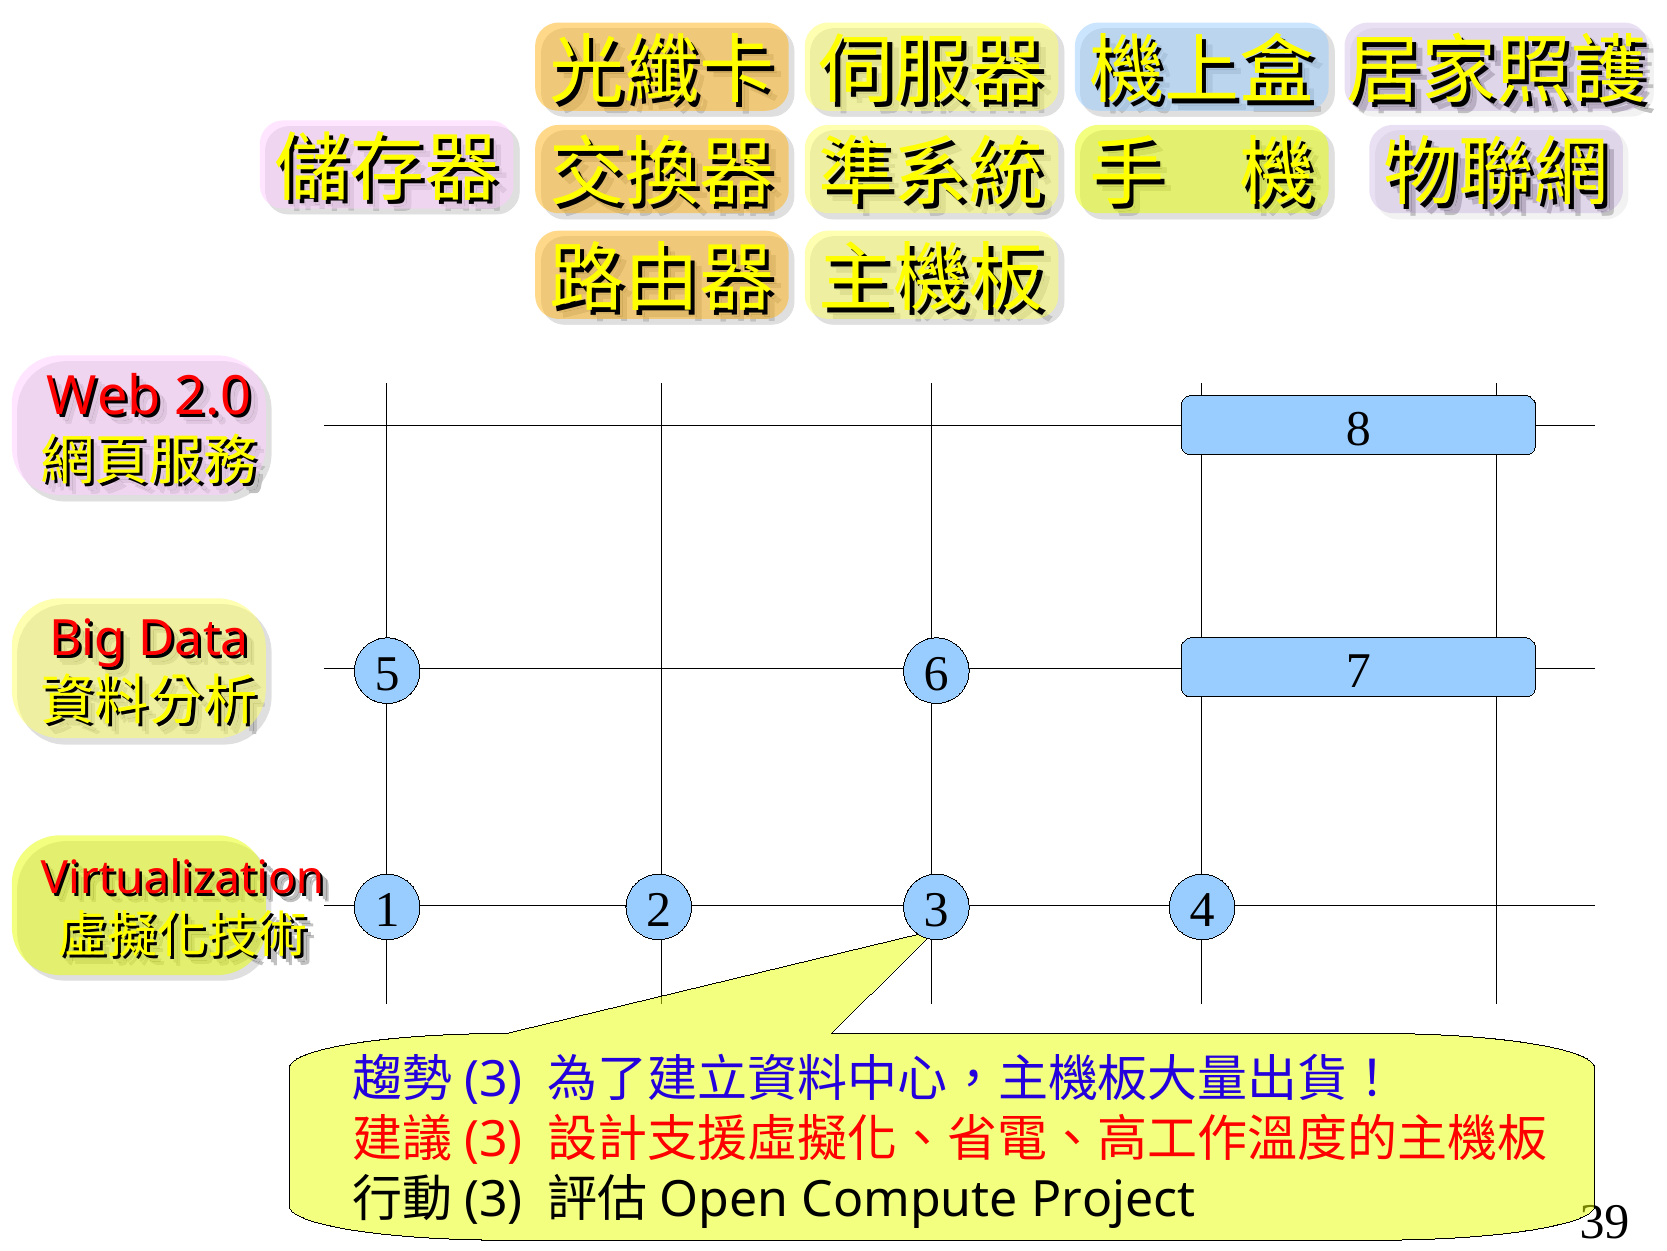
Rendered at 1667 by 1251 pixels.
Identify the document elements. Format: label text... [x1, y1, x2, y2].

text_box 2 [625, 874, 692, 940]
text_box 7 [1181, 637, 1536, 697]
text_box 準系統 [804, 124, 1059, 214]
text_box 伺服器 [804, 22, 1059, 111]
text_box 5 [354, 637, 420, 704]
text_box 居家照護 [1344, 22, 1648, 111]
text_box 交換器 [535, 124, 789, 214]
text_box 物聯網 [1369, 124, 1623, 214]
text_box Virtualization 虛擬化技術 [11, 835, 266, 976]
text_box 手 機 [1074, 124, 1329, 214]
text_box 路由器 [535, 230, 789, 319]
text_box 6 [903, 637, 970, 704]
text_box 主機板 [804, 230, 1059, 319]
text_box 機上盒 [1074, 22, 1329, 111]
text_box 儲存器 [259, 120, 514, 209]
text_box 4 [1169, 874, 1235, 940]
text_box 光纖卡 [535, 22, 789, 111]
text_box Big Data 資料分析 [11, 598, 266, 739]
text_box 趨勢(3) 為了建立資料中心，主機板大量出貨！ 建議(3) 設計支援虛擬化、省電、高工作溫度的主機板 行動(3) 評估Open Compute Project [289, 934, 1595, 1241]
text_box 居家照護 [1602, 84, 1615, 97]
text_box 1 [354, 874, 420, 940]
text_box 8 [1181, 395, 1536, 455]
text_box Web 2.0 網頁服務 [11, 355, 266, 496]
text_box 3 [903, 874, 970, 940]
